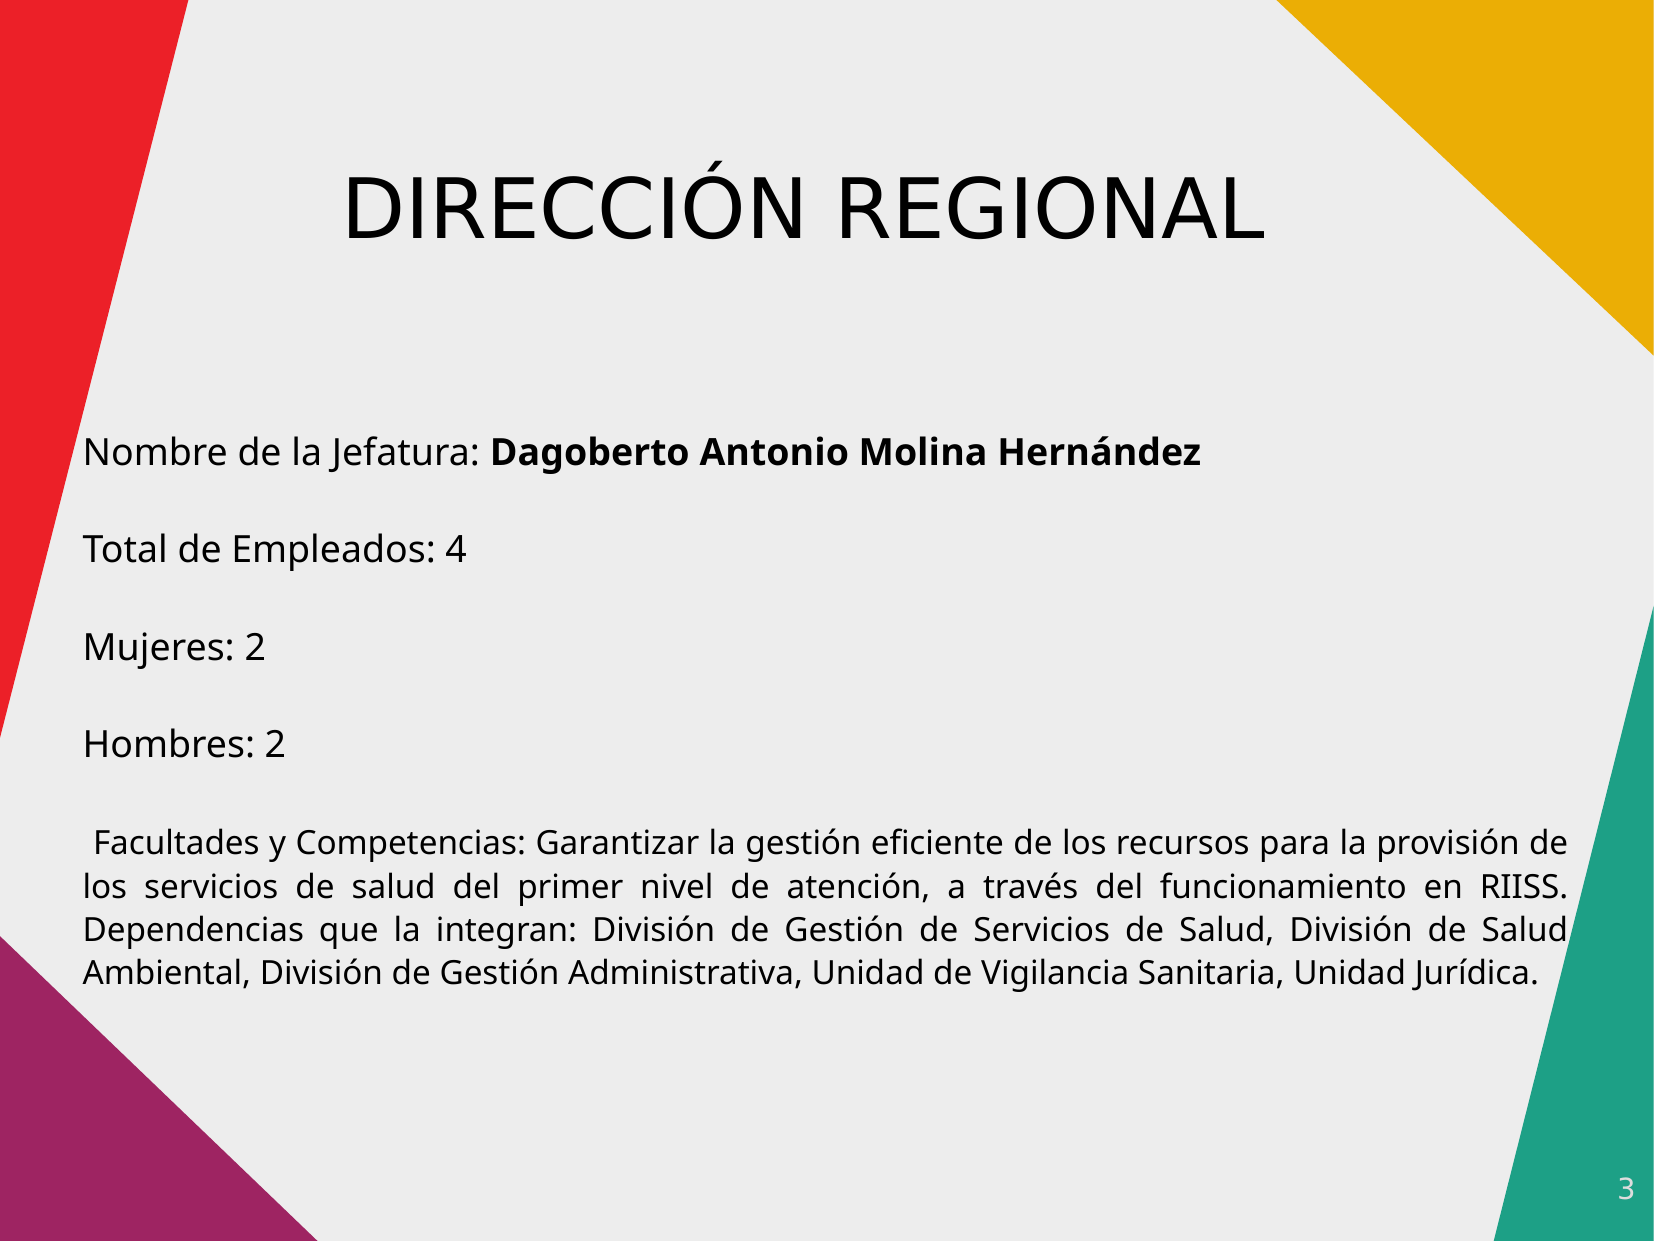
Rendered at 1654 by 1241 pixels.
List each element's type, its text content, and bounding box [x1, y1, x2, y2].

text_box Nombre de la Jefatura: Dagoberto Antonio Molina Hernández Total de Empleados: 4 Mujeres: 2 Hombres: 2 Facultades y Competencias: Garantizar la gestión eficiente de los recursos para la provisión de los servicios de salud del primer nivel de atención, a través del funcionamiento en RIISS. Dependencias que la integran: División de Gestión de Servicios de Salud, División de Salud Ambiental, División de Gestión Administrativa, Unidad de Vigilancia Sanitaria, Unidad Jurídica. [82, 348, 1571, 1105]
title DIRECCIÓN REGIONAL [71, 118, 1536, 296]
